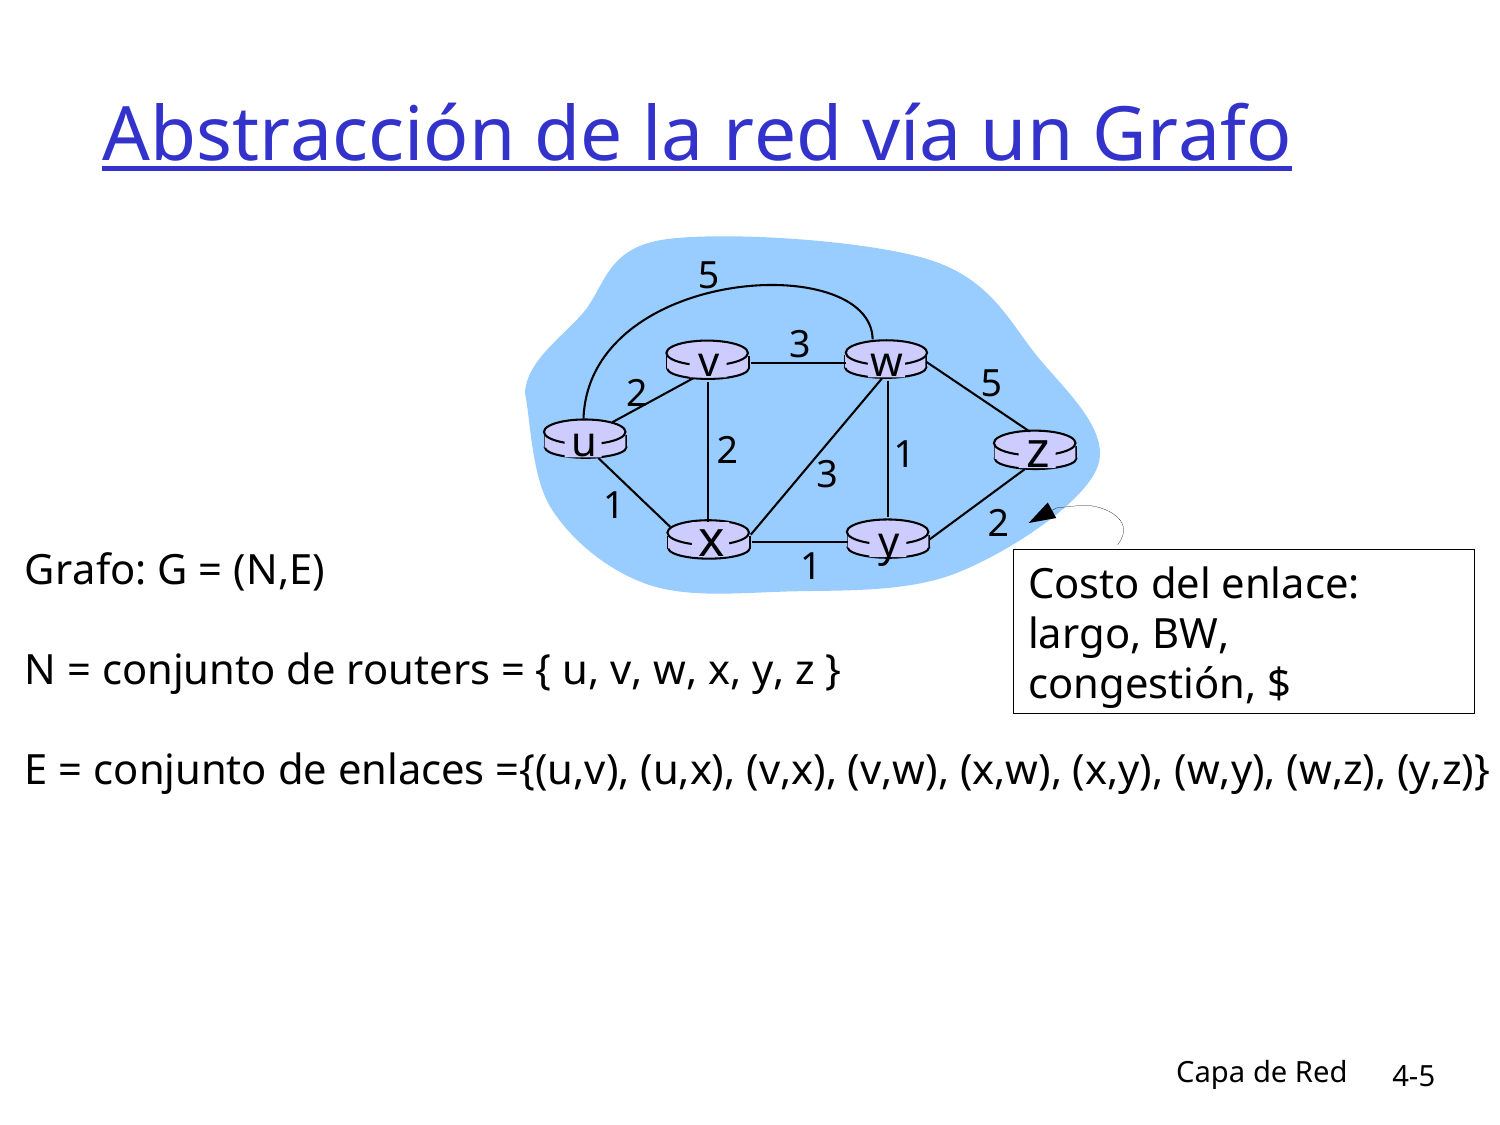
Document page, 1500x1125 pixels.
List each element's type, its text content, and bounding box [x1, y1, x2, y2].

text_box [939, 511, 972, 535]
text_box Costo del enlace: largo, BW, congestión, $ [1013, 549, 1475, 664]
text_box [1053, 508, 1065, 515]
text_box 2 [701, 417, 753, 479]
text_box v [683, 327, 735, 393]
title Abstracción de la red vía un Grafo [87, 37, 1363, 225]
text_box 2 [611, 360, 663, 422]
text_box 5 [965, 351, 1018, 412]
text_box y [863, 507, 915, 535]
text_box 2 [972, 491, 1025, 535]
text_box [753, 393, 887, 535]
text_box 3 [774, 312, 826, 373]
text_box Grafo: G = (N,E) N = conjunto de routers = { u, v, w, x, y, z } E = conjunto de enlaces ={(u,v), (u,x), (v,x), (v,w), (x,w), (x,y), (w,y), (w,z), (y,z)} [10, 535, 1500, 801]
text_box 3 [801, 442, 853, 503]
text_box 1 [878, 422, 931, 484]
text_box 1 [588, 473, 640, 534]
text_box x [683, 498, 740, 535]
text_box [524, 236, 1100, 535]
text_box z [1011, 410, 1065, 486]
text_box 5 [683, 242, 735, 304]
text_box [586, 287, 868, 535]
text_box w [856, 327, 919, 393]
text_box u [556, 407, 612, 473]
